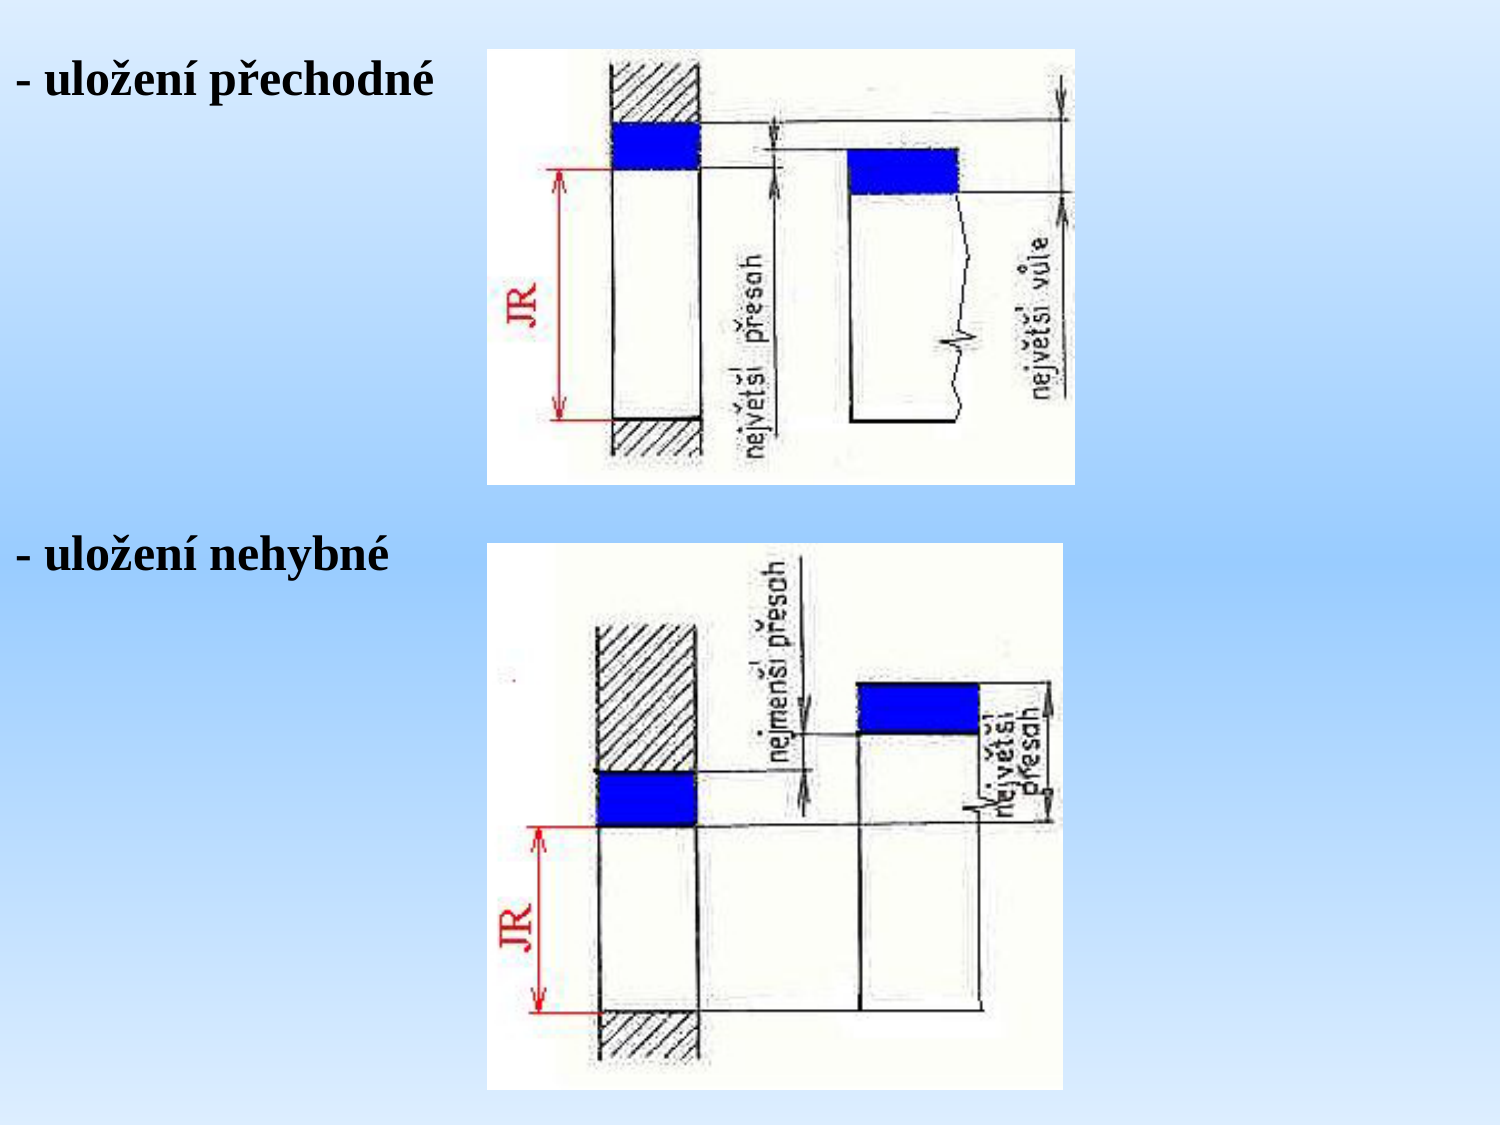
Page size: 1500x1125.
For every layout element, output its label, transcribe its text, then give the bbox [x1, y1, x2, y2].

picture [487, 543, 1063, 1090]
picture [487, 50, 1075, 485]
text_box - uložení nehybné [0, 512, 431, 588]
text_box - uložení přechodné [0, 37, 462, 113]
